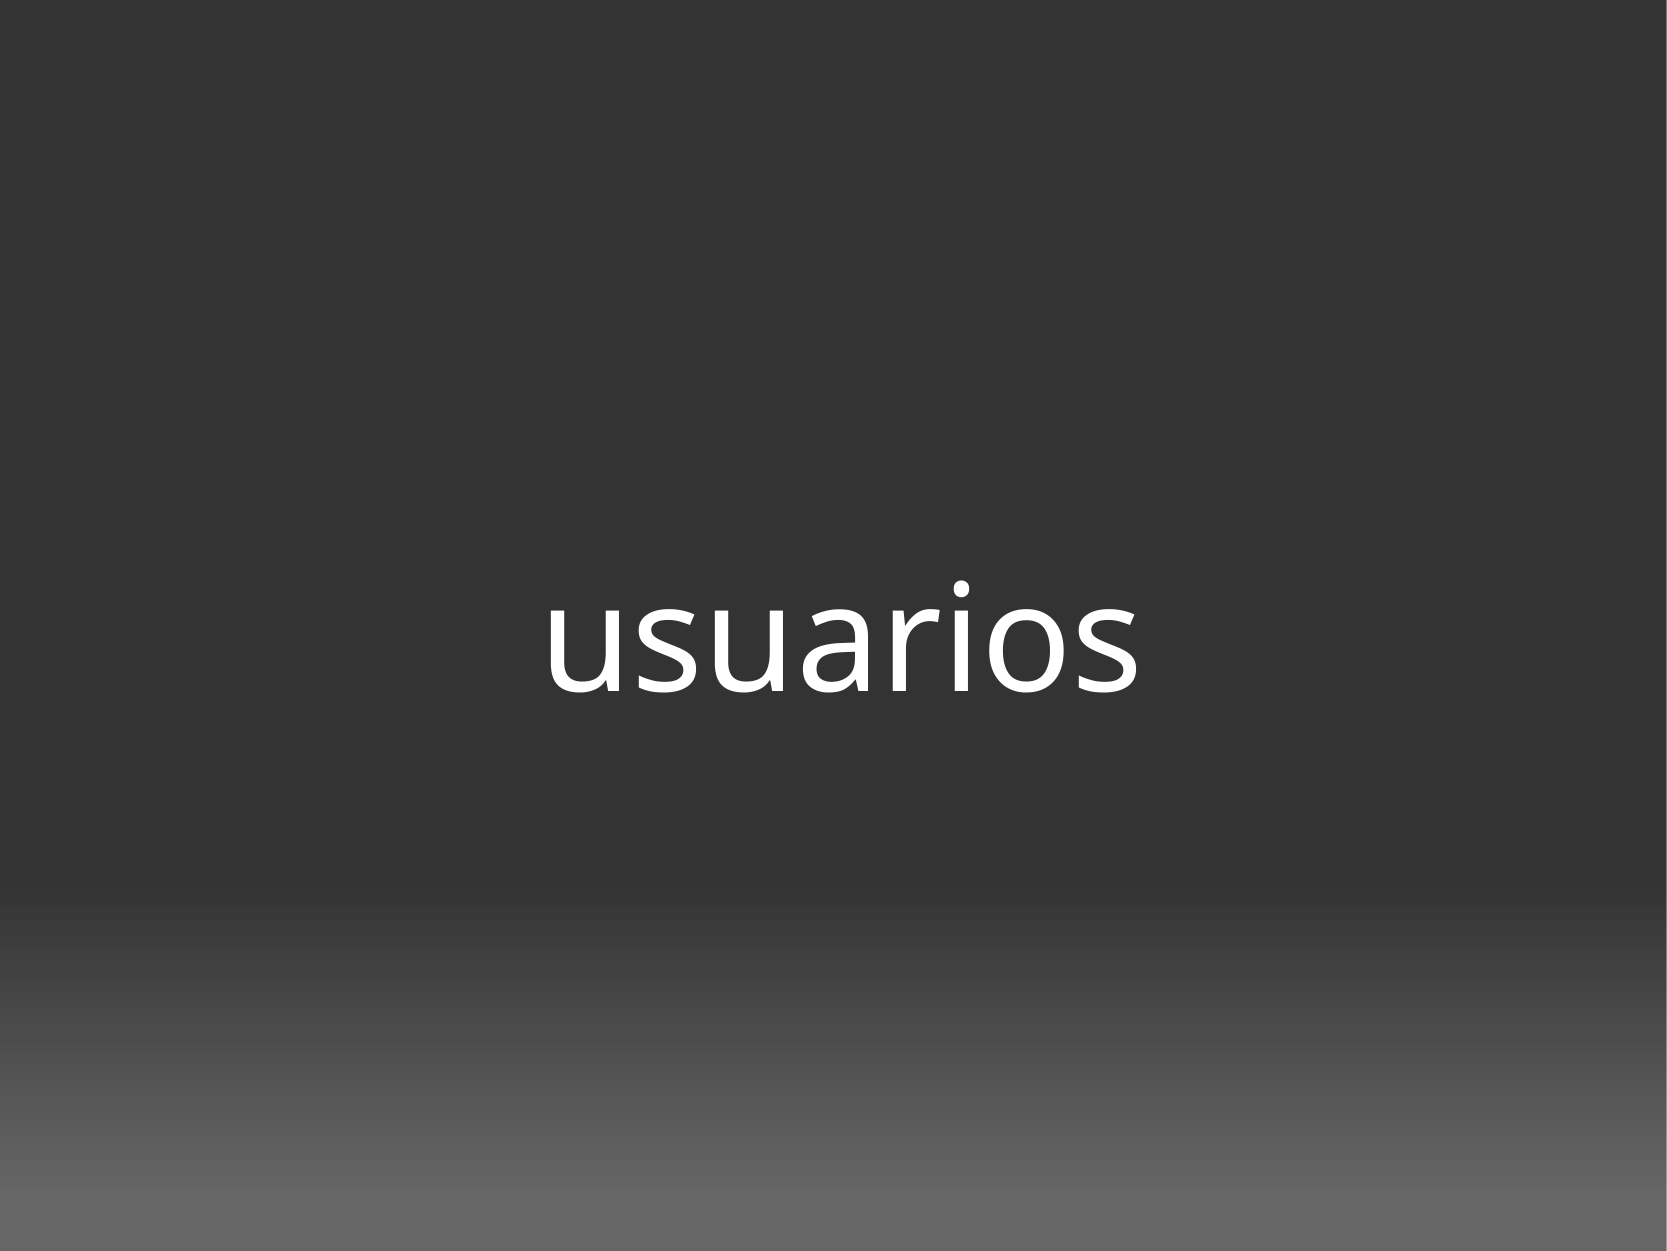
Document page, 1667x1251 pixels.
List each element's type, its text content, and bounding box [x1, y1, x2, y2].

picture [0, 0, 1667, 1251]
title usuarios [88, 528, 1595, 739]
